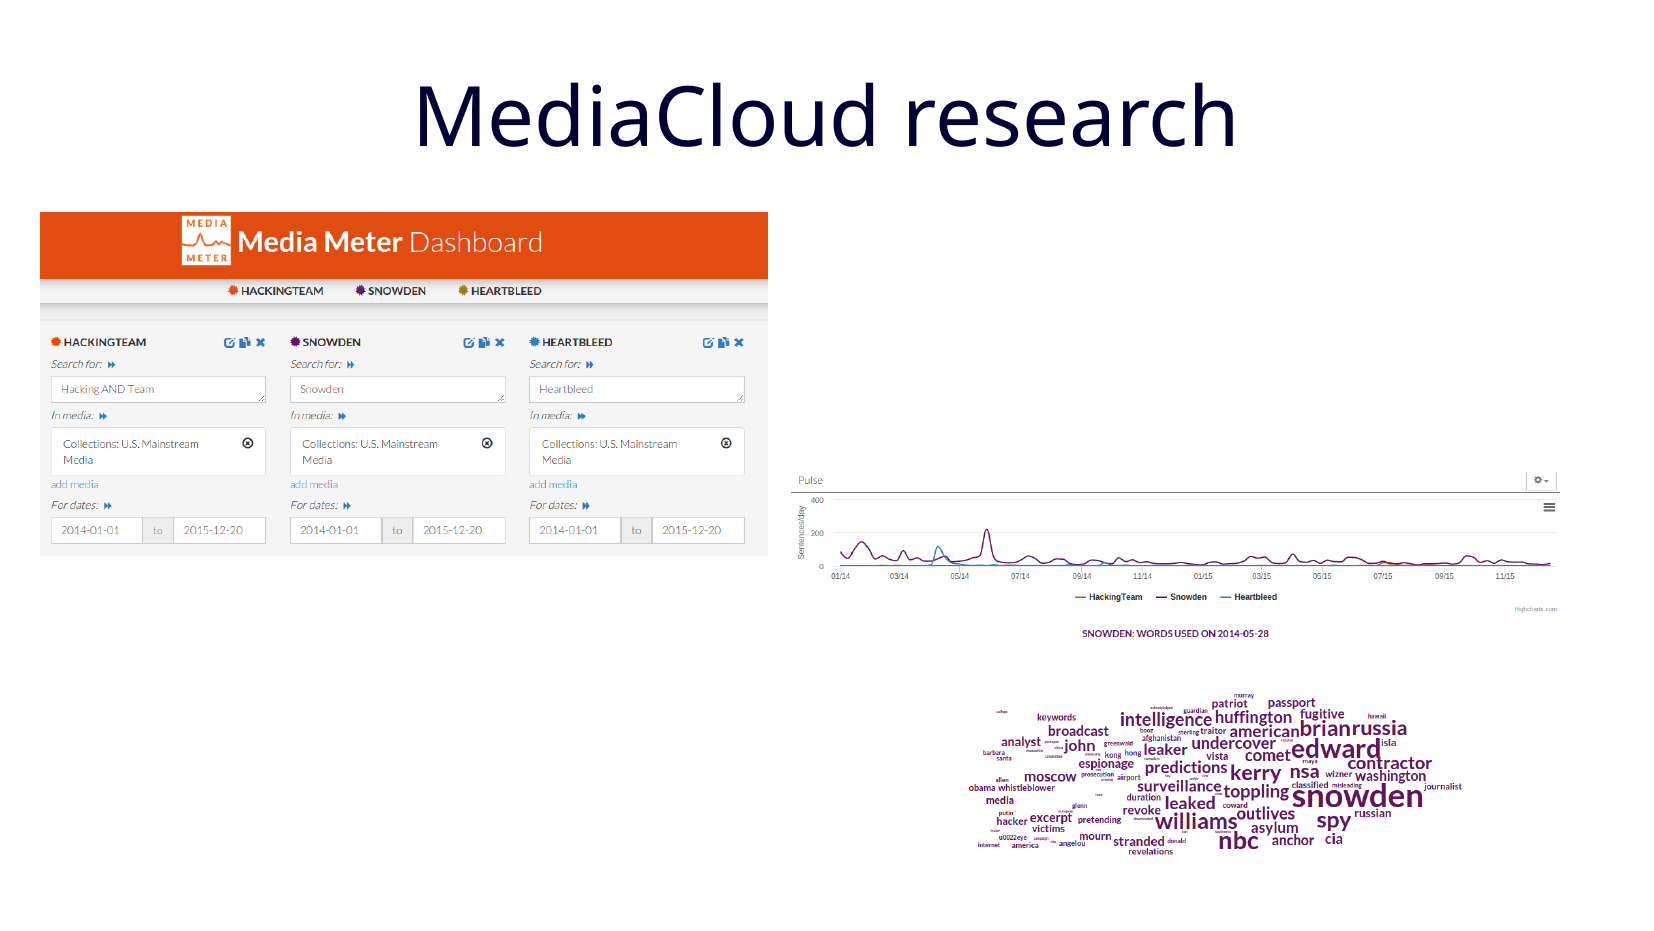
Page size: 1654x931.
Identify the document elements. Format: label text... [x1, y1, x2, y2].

title MediaCloud research [82, 37, 1571, 193]
picture [40, 212, 768, 556]
picture [791, 472, 1560, 880]
